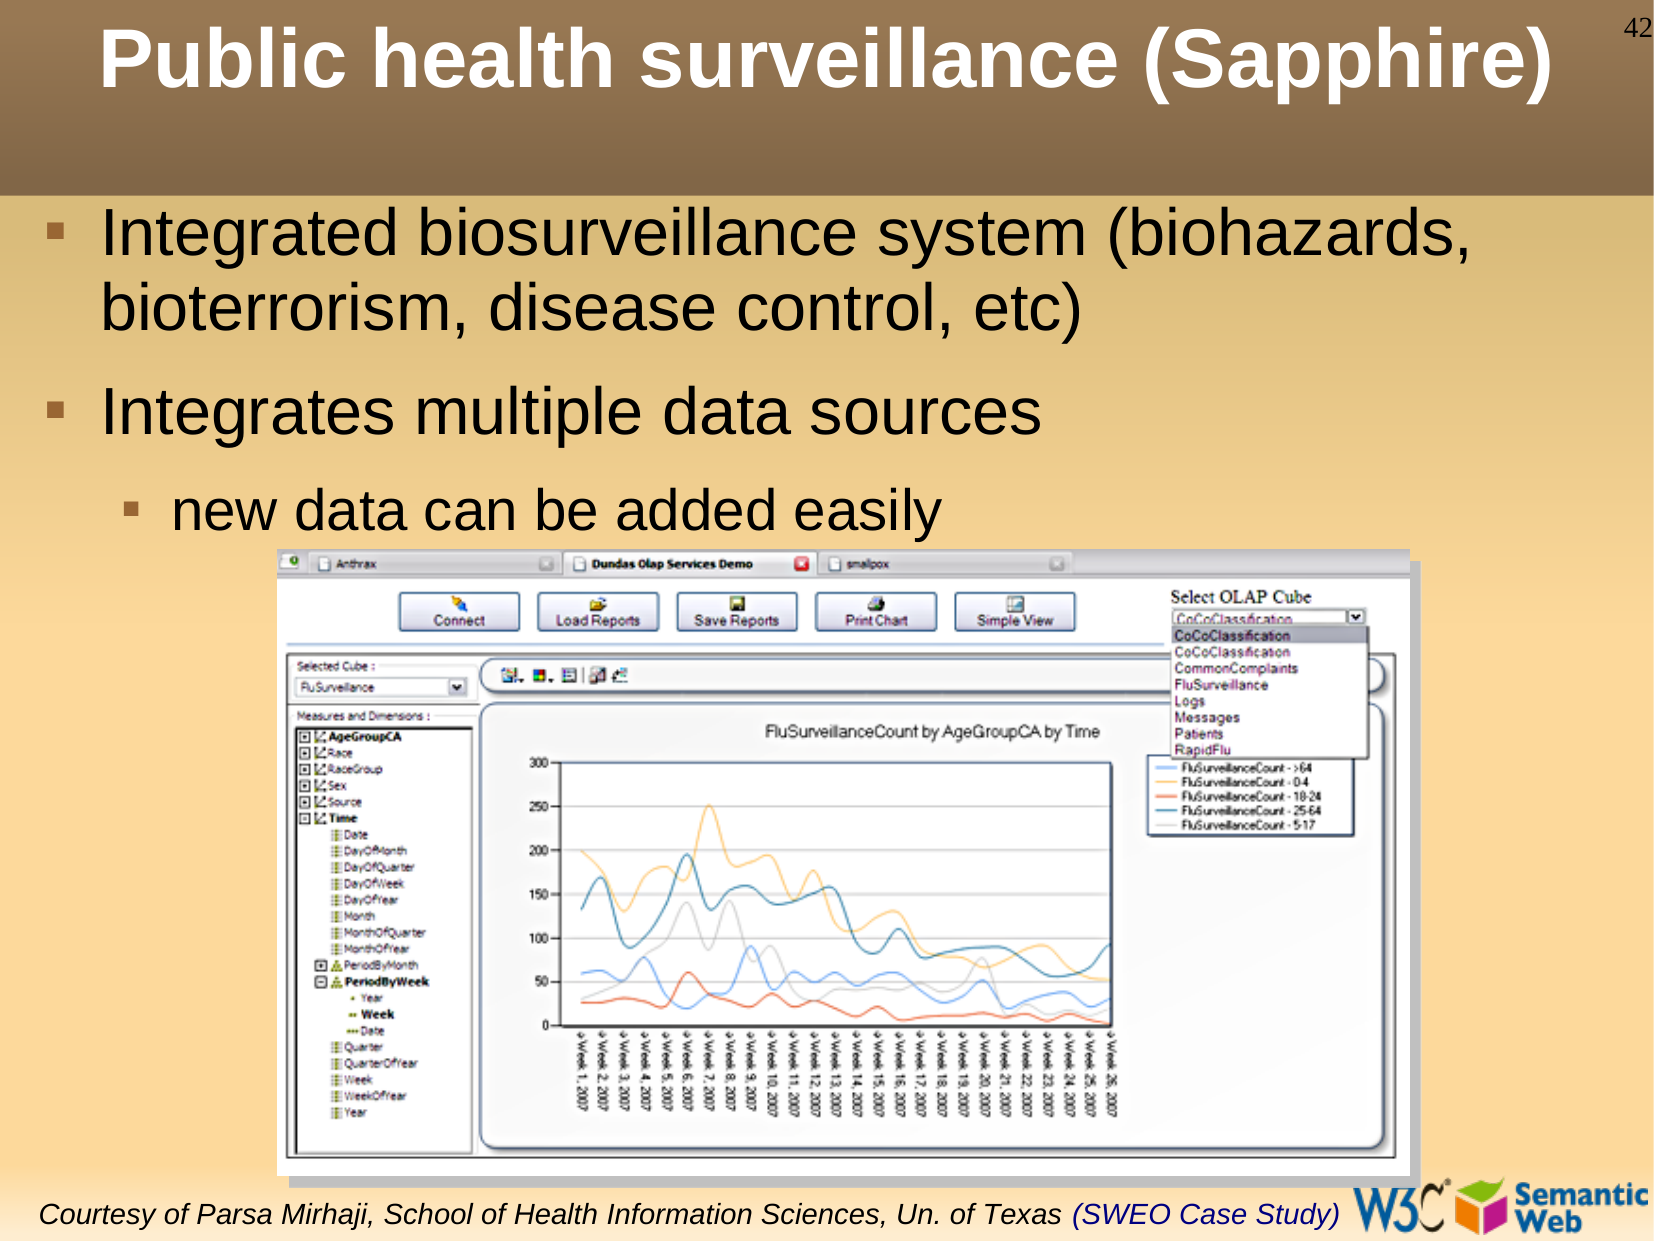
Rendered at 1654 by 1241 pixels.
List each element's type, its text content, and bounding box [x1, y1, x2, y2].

text_box Courtesy of Parsa Mirhaji, School of Health Information Sciences, Un. of Texas (SWEO Case Study) [23, 1192, 1440, 1241]
picture [0, 119, 1654, 1241]
list Integrated biosurveillance system (biohazards, bioterrorism, disease control, etc) Integrates multiple data sources new data can be added easily [29, 194, 1624, 544]
title Public health surveillance (Sapphire) [0, 0, 1654, 119]
